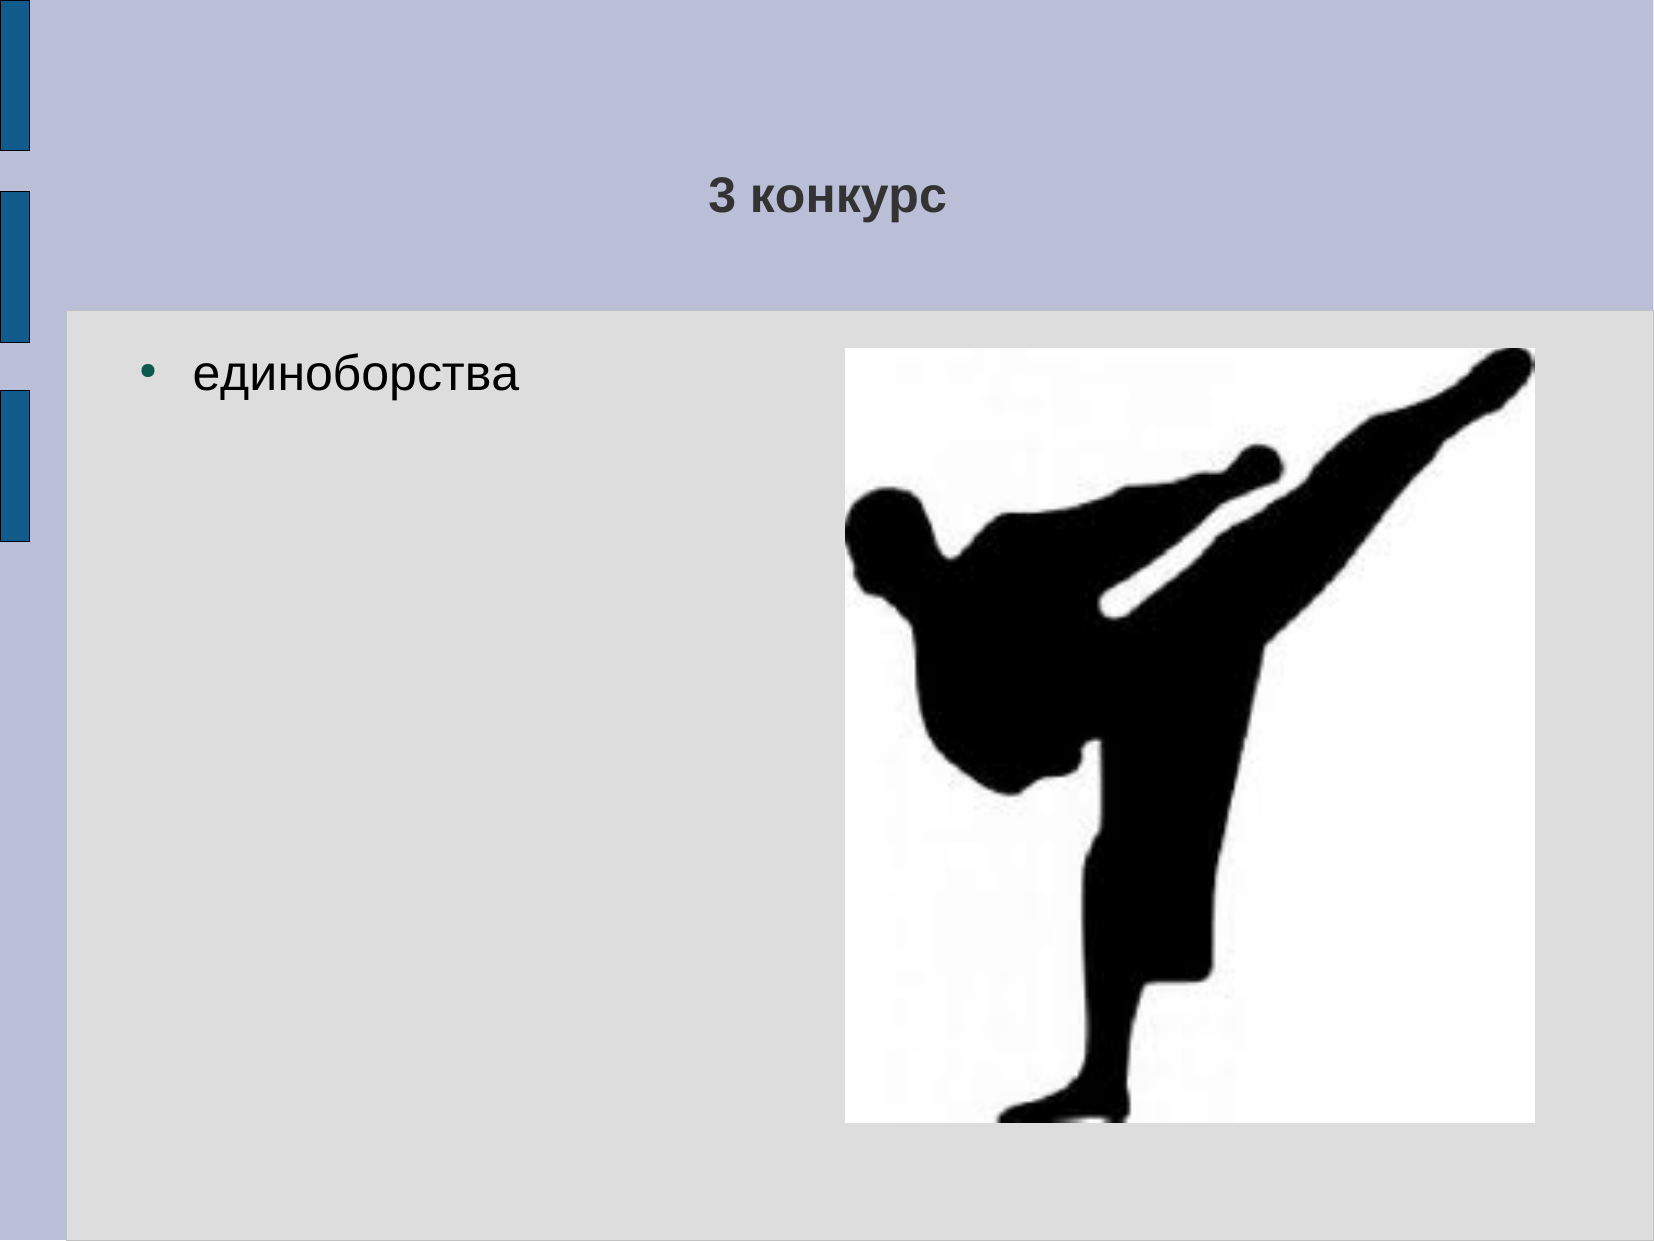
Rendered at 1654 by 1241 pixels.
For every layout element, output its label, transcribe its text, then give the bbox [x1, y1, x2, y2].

picture [845, 348, 1535, 1123]
title 3 конкурс [121, 91, 1534, 299]
list единоборства [121, 344, 811, 1127]
